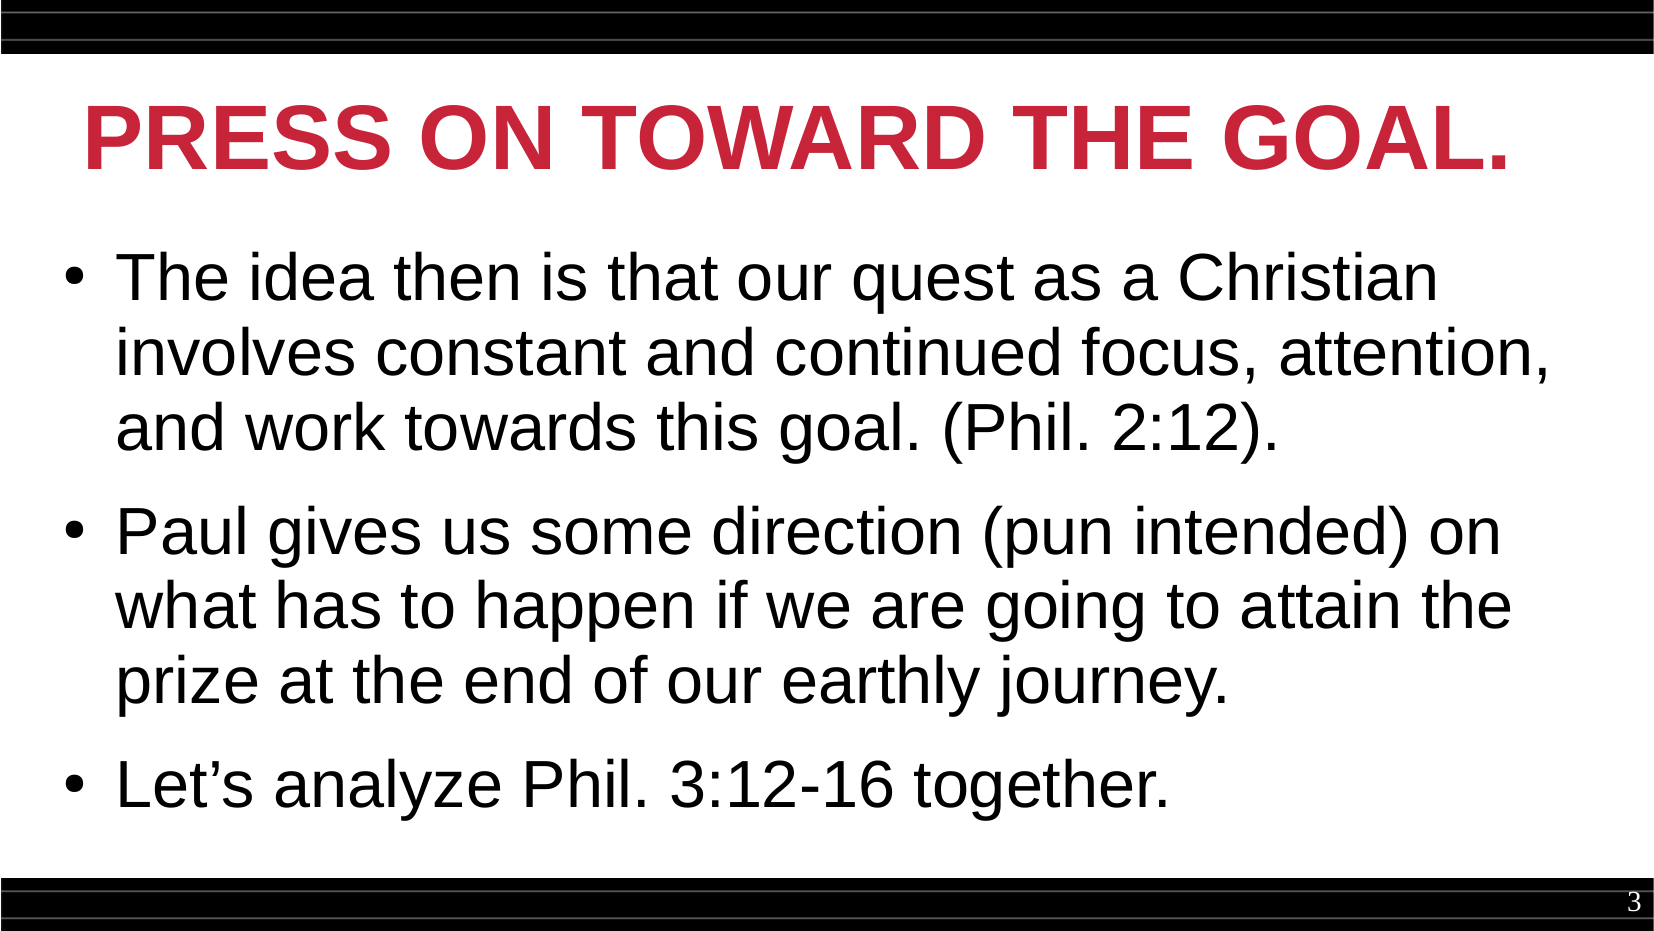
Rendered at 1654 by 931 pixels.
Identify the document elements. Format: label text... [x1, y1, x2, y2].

picture [1, 878, 1654, 931]
picture [1, 0, 1654, 54]
list The idea then is that our quest as a Christian involves constant and continued focus, attention, and work towards this goal. (Phil. 2:12). Paul gives us some direction (pun intended) on what has to happen if we are going to attain the prize at the end of our earthly journey. Let’s analyze Phil. 3:12-16 together. [45, 240, 1636, 871]
title PRESS ON TOWARD THE GOAL. [82, 60, 1571, 216]
